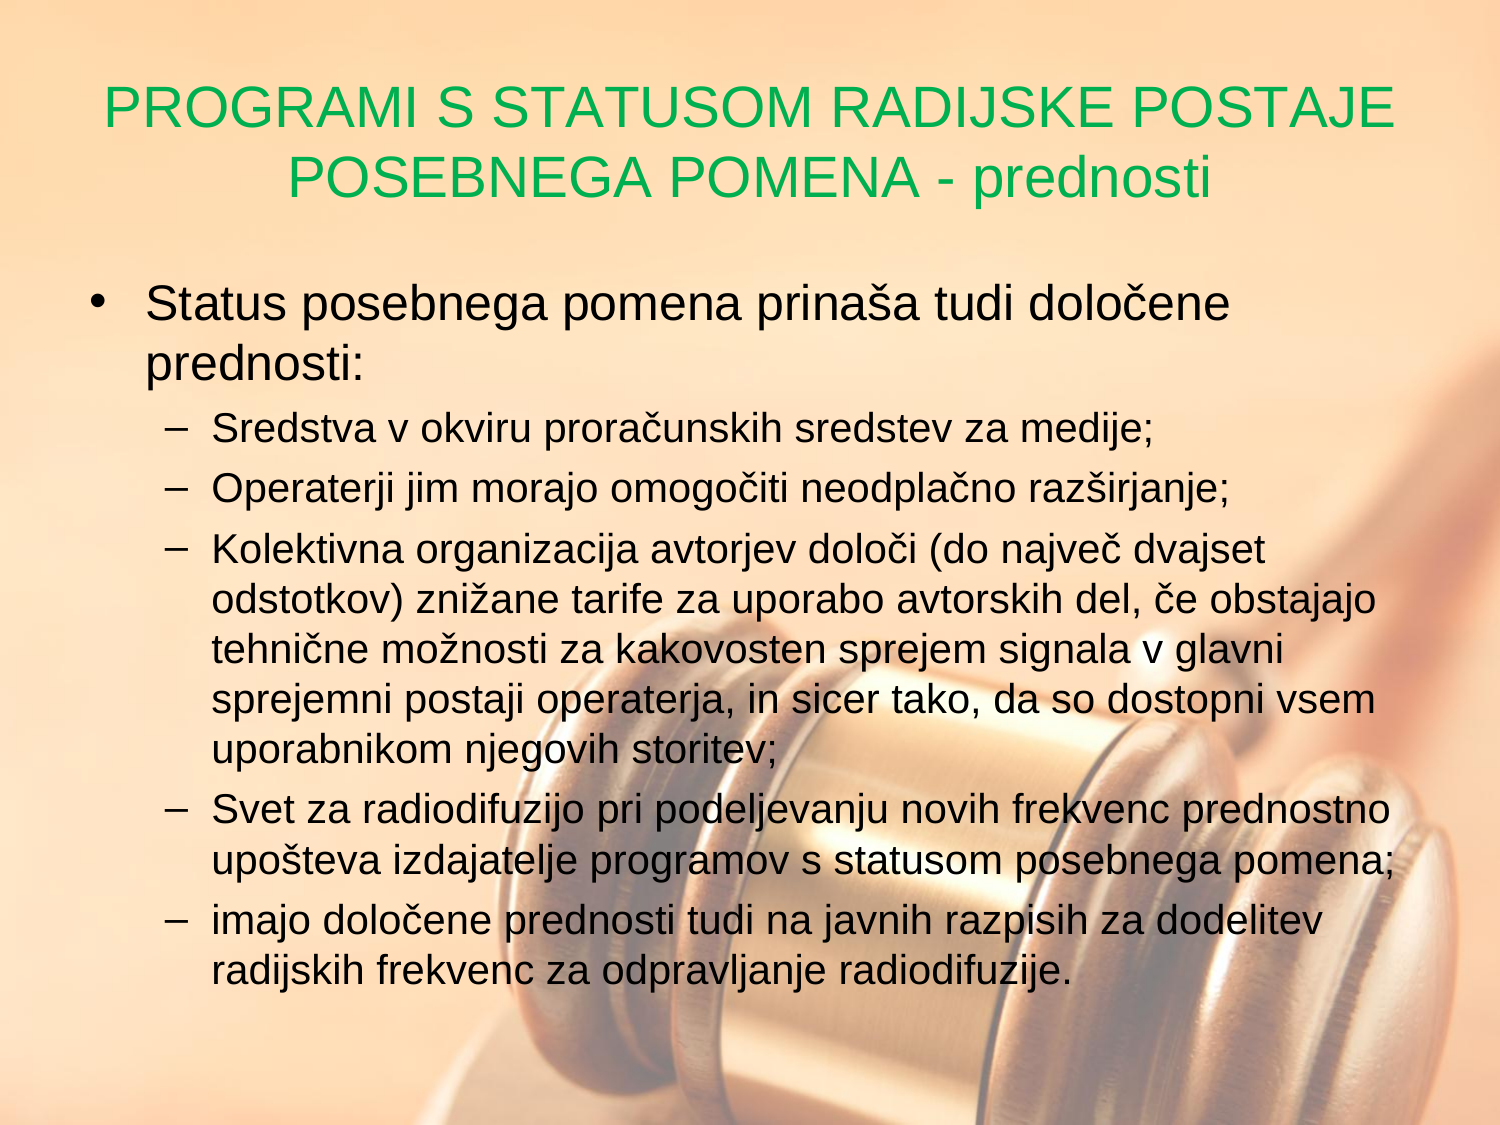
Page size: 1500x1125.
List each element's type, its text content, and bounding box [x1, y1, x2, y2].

text_box Status posebnega pomena prinaša tudi določene prednosti: Sredstva v okviru proračunskih sredstev za medije; Operaterji jim morajo omogočiti neodplačno razširjanje; Kolektivna organizacija avtorjev določi (do največ dvajset odstotkov) znižane tarife za uporabo avtorskih del, če obstajajo tehnične možnosti za kakovosten sprejem signala v glavni sprejemni postaji operaterja, in sicer tako, da so dostopni vsem uporabnikom njegovih storitev; Svet za radiodifuzijo pri podeljevanju novih frekvenc prednostno upošteva izdajatelje programov s statusom posebnega pomena; imajo določene prednosti tudi na javnih razpisih za dodelitev radijskih frekvenc za odpravljanje radiodifuzije. [75, 262, 1426, 1005]
text_box PROGRAMI S STATUSOM RADIJSKE POSTAJE POSEBNEGA POMENA - prednosti [75, 45, 1426, 233]
picture [0, 0, 1500, 1125]
